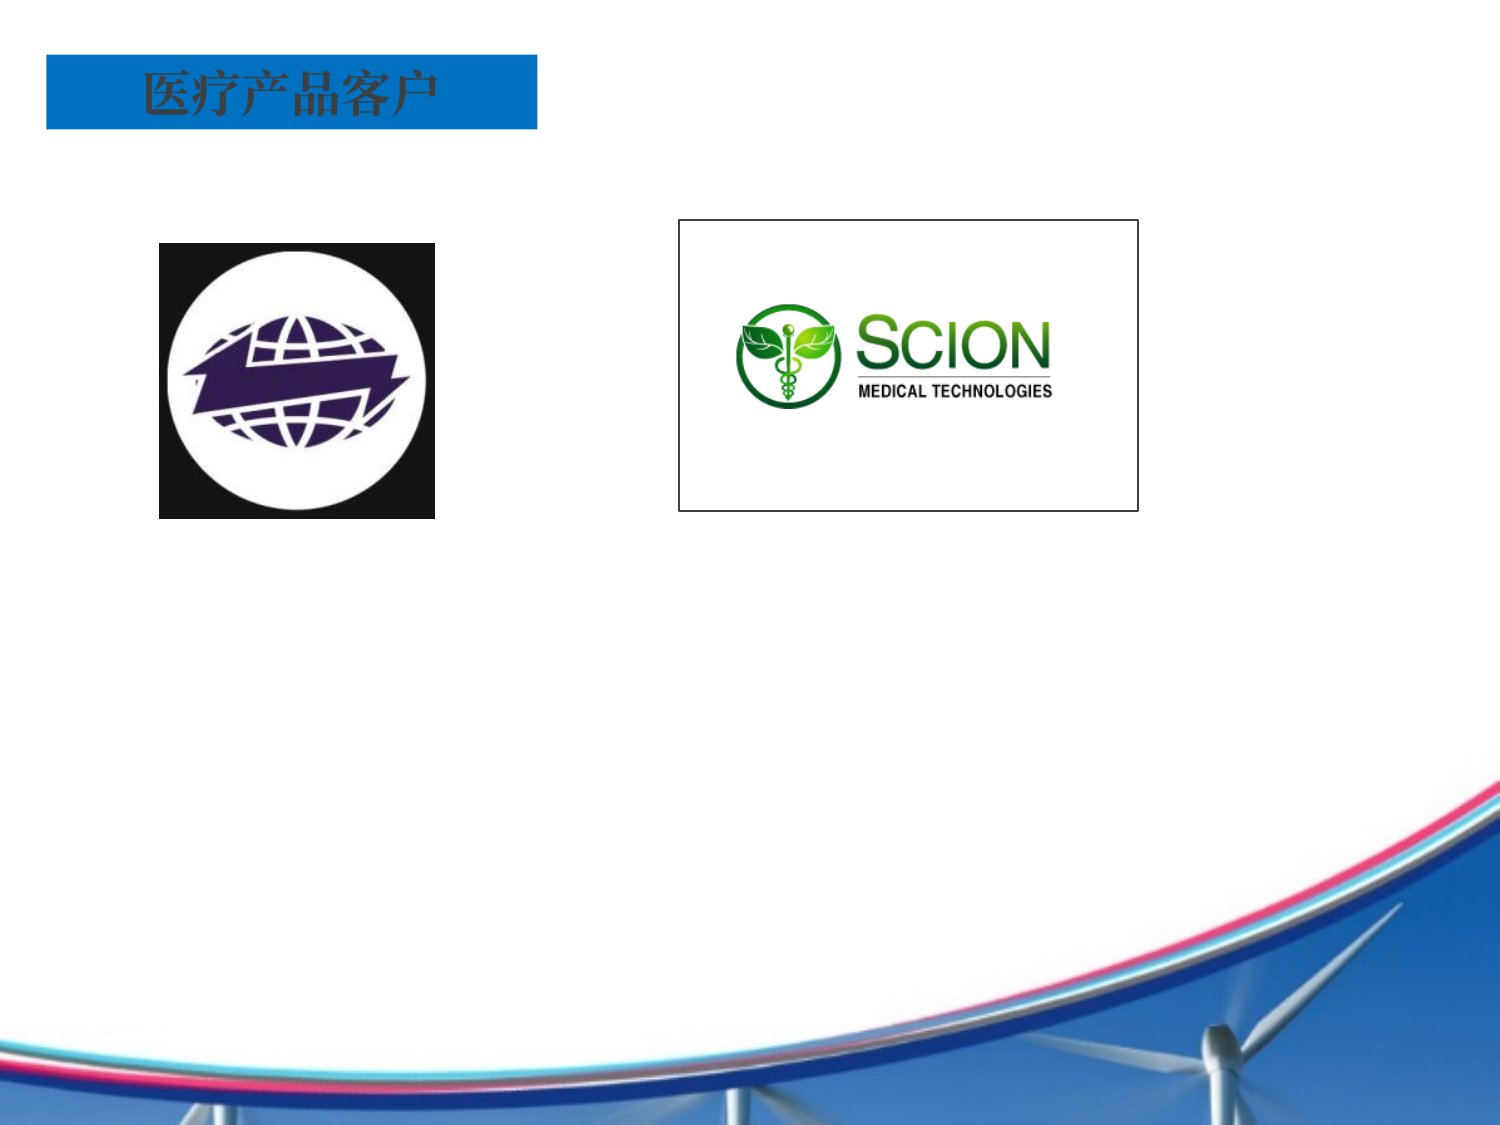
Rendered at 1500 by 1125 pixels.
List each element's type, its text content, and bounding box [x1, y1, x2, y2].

text_box 医疗产品客户 [46, 54, 538, 130]
picture [0, 0, 1500, 1125]
